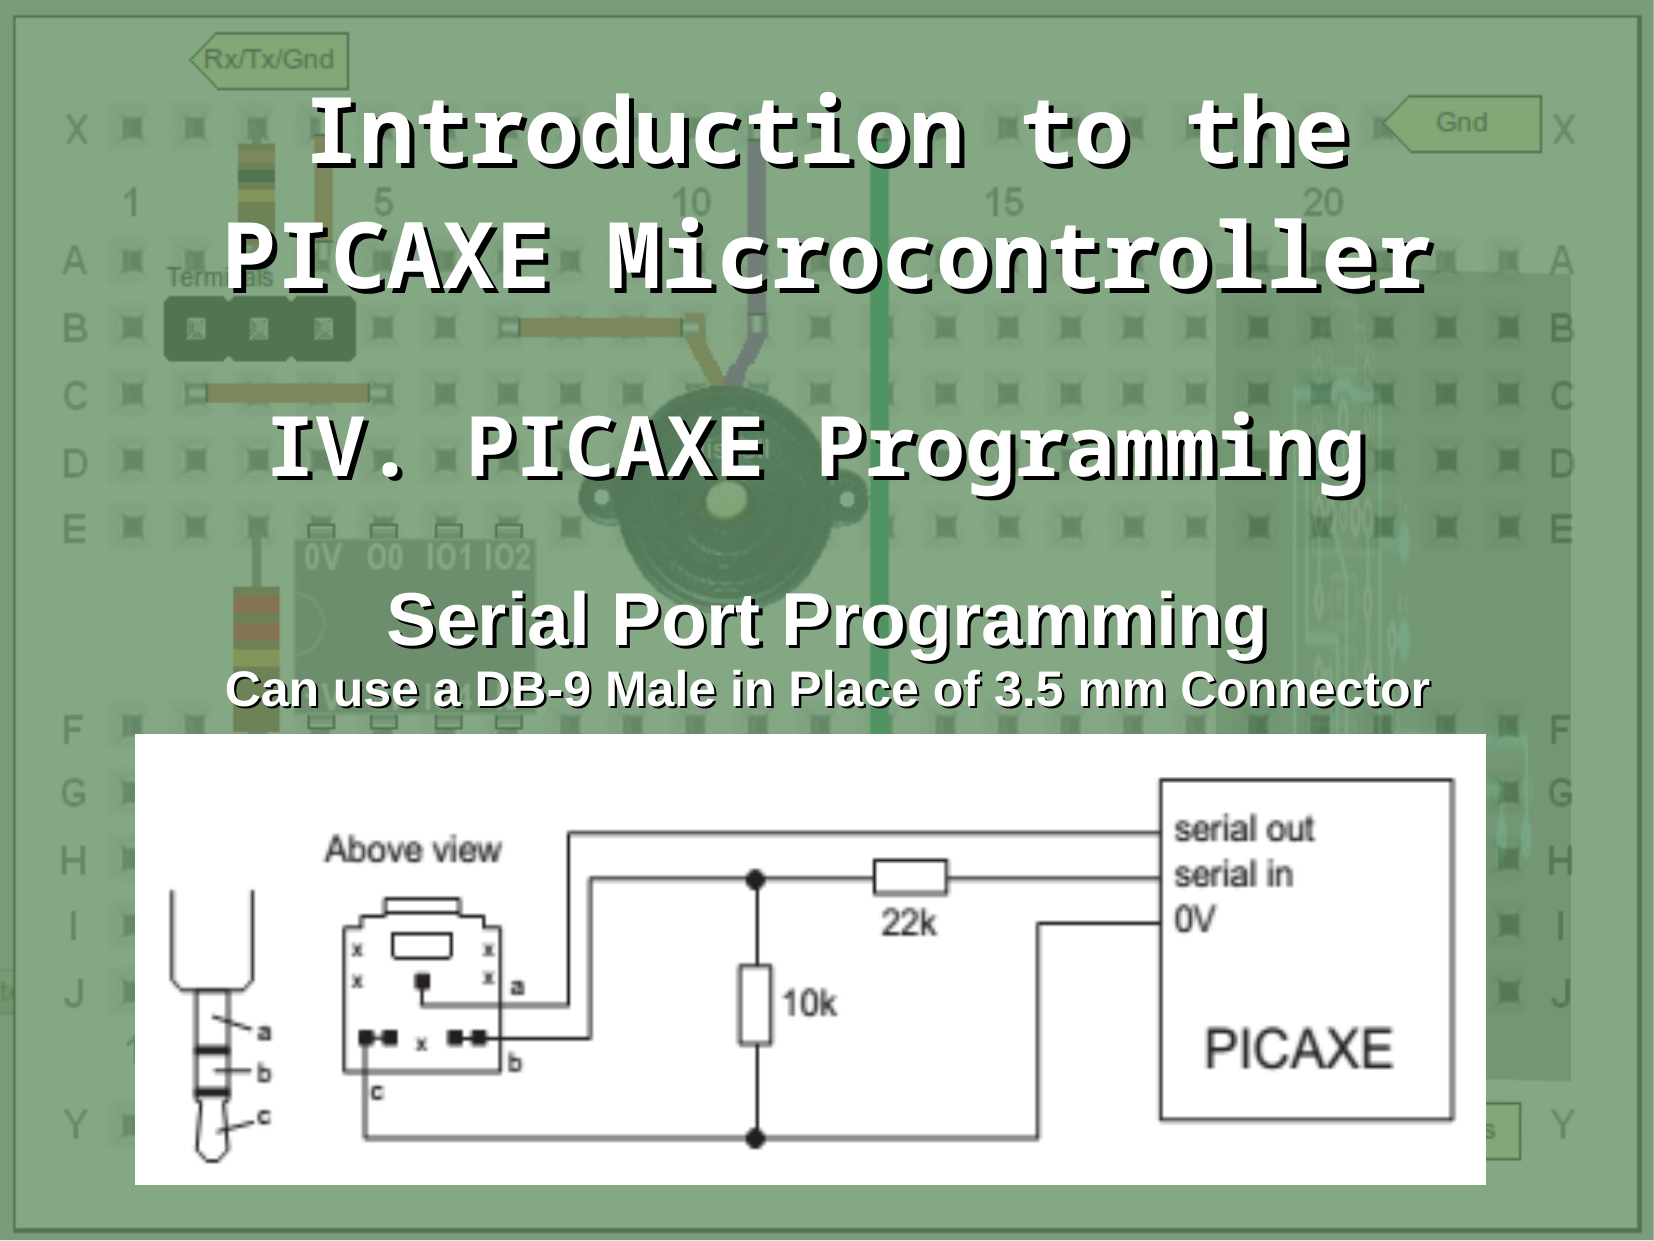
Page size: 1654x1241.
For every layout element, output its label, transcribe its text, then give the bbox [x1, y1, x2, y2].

title Introduction to the PICAXE Microcontroller [82, 75, 1571, 306]
picture [0, 0, 1654, 1241]
subtitle IV. PICAXE Programming [71, 406, 1561, 1153]
text_box Serial Port Programming Can use a DB-9 Male in Place of 3.5 mm Connector [210, 570, 1446, 726]
